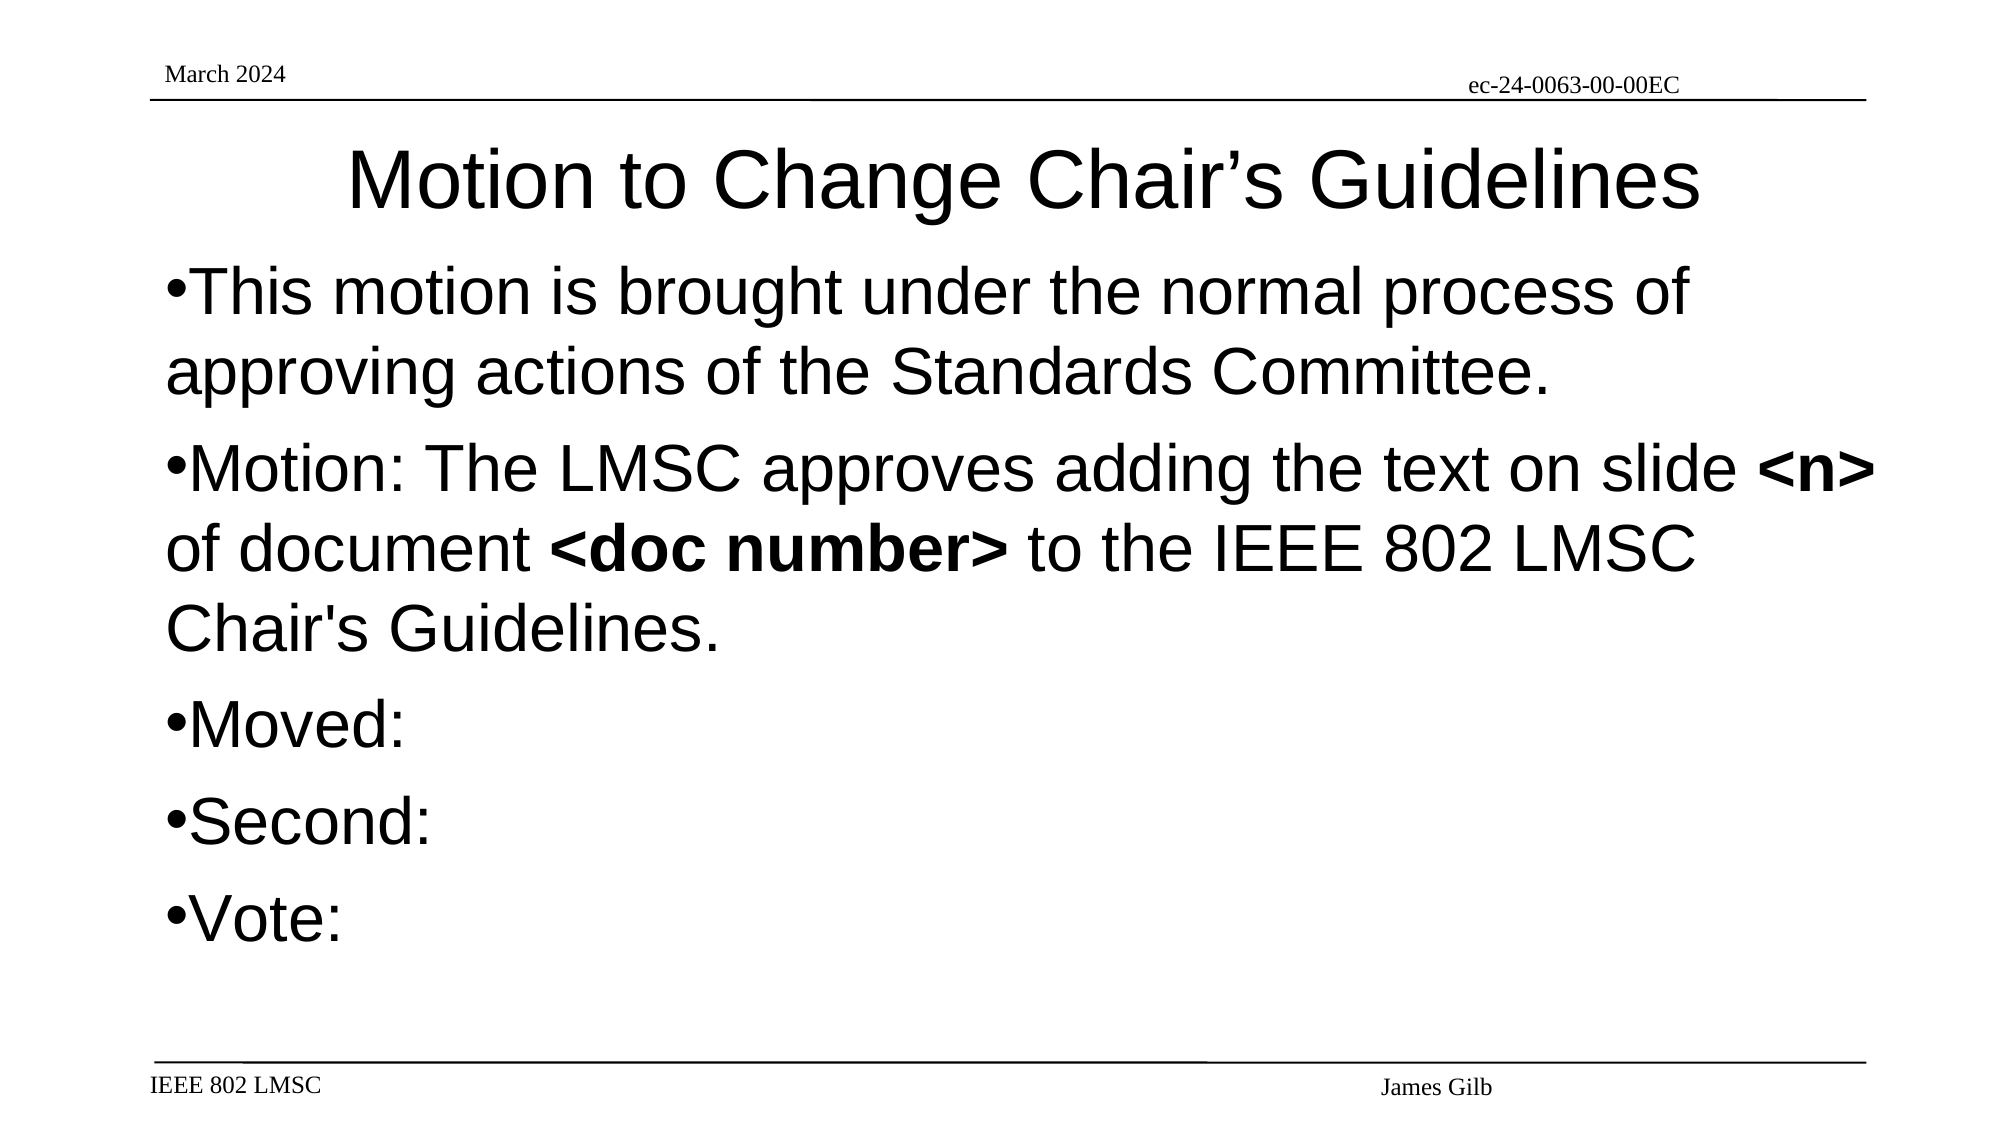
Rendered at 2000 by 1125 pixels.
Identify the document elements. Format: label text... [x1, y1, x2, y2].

list This motion is brought under the normal process of approving actions of the Standards Committee. Motion: The LMSC approves adding the text on slide <n> of document <doc number> to the IEEE 802 LMSC Chair's Guidelines. Moved: Second: Vote: [149, 239, 1900, 1051]
title Motion to Change Chair’s Guidelines [149, 112, 1900, 238]
